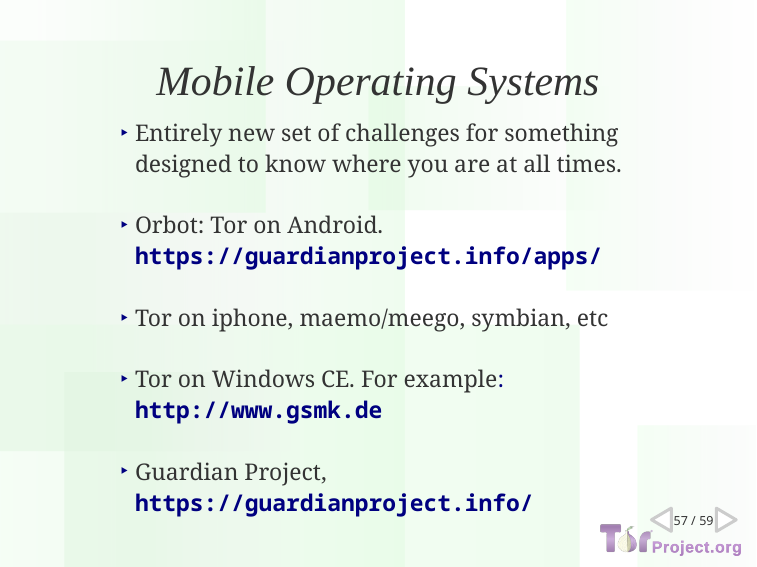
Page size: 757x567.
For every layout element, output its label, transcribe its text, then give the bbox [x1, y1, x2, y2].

picture [0, 0, 757, 567]
text_box Entirely new set of challenges for something designed to know where you are at all times. Orbot: Tor on Android. https://guardianproject.info/apps/ Tor on iphone, maemo/meego, symbian, etc Tor on Windows CE. For example:http://www.gsmk.de Guardian Project, https://guardianproject.info/ [0, 126, 756, 508]
text_box Mobile Operating Systems [0, 50, 756, 112]
